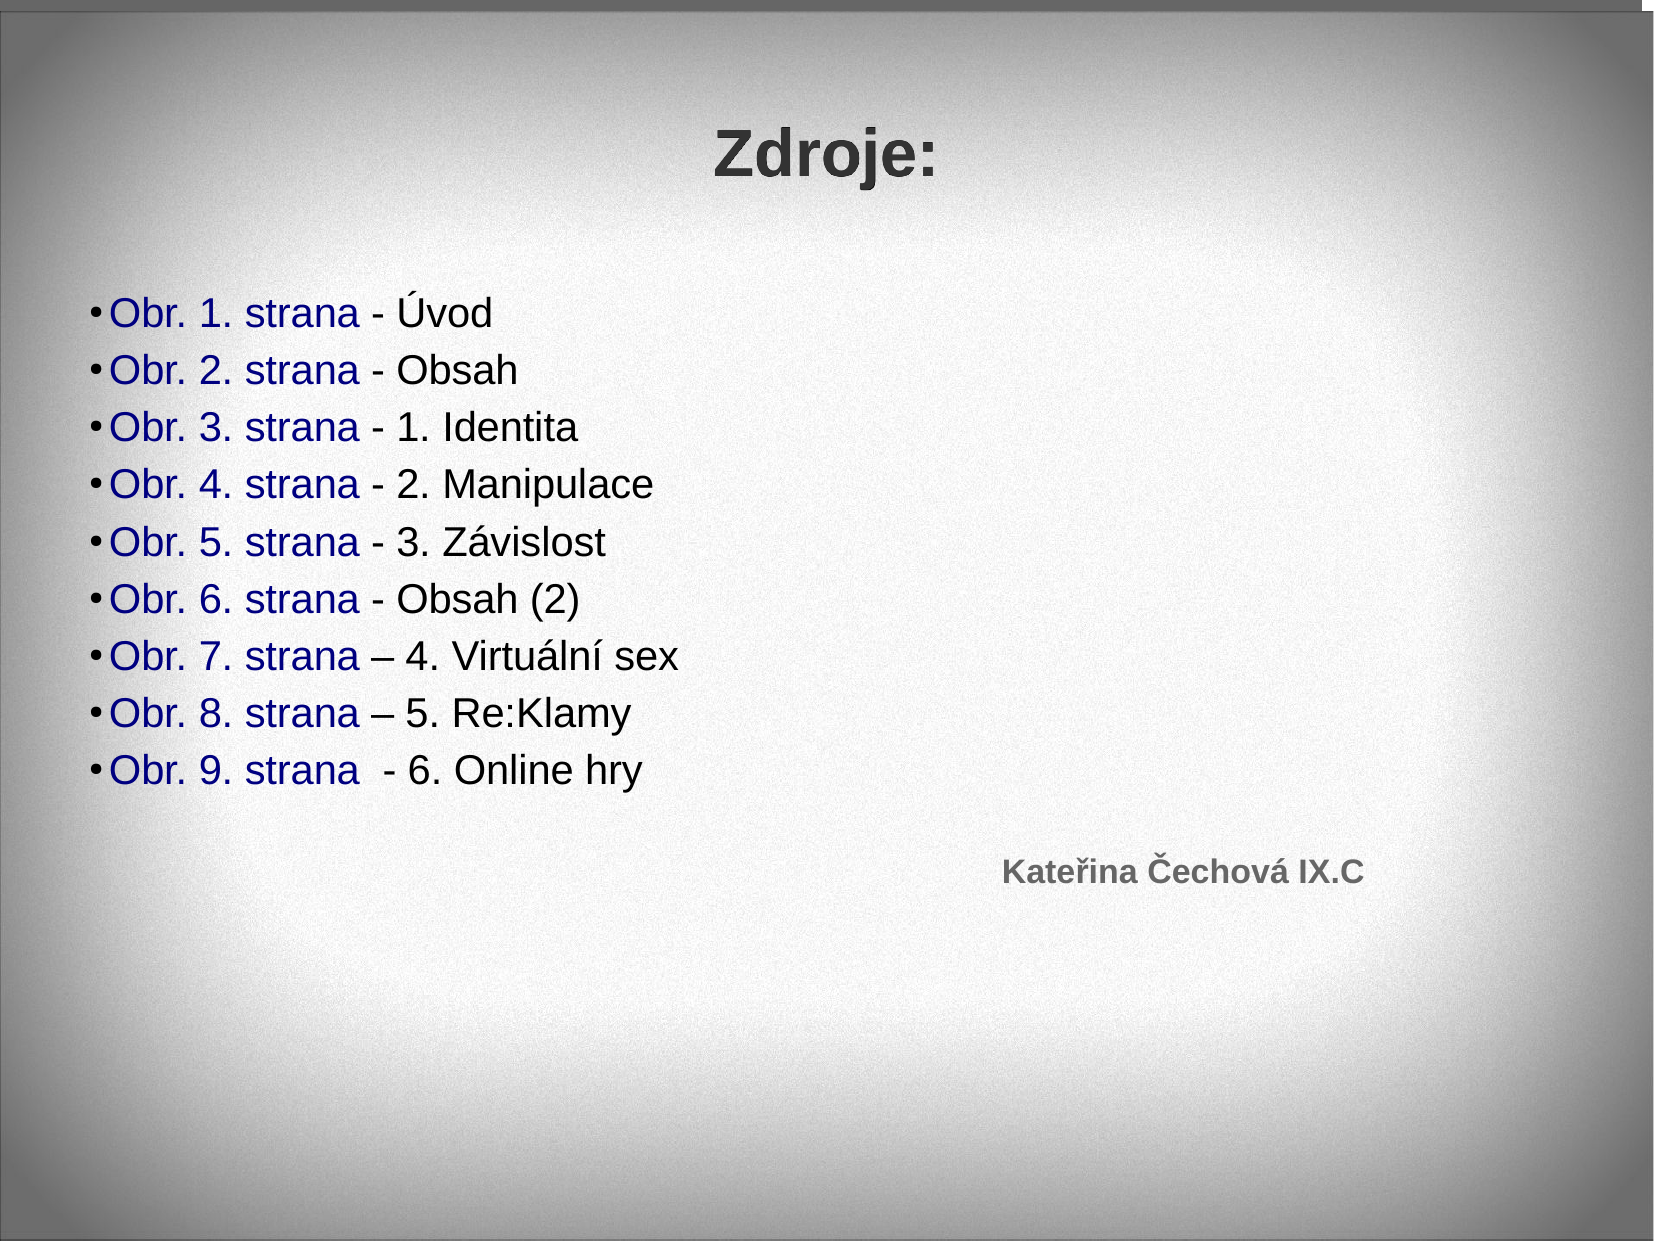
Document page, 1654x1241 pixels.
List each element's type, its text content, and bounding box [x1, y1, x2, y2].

title Zdroje: [82, 49, 1571, 257]
picture [0, 11, 1654, 1241]
list Obr. 1. strana - Úvod Obr. 2. strana - Obsah Obr. 3. strana - 1. Identita Obr. 4. strana - 2. Manipulace Obr. 5. strana - 3. Závislost Obr. 6. strana - Obsah (2) Obr. 7. strana – 4. Virtuální sex Obr. 8. strana – 5. Re:Klamy Obr. 9. strana - 6. Online hry Kateřina Čechová IX.C [82, 290, 1571, 1010]
